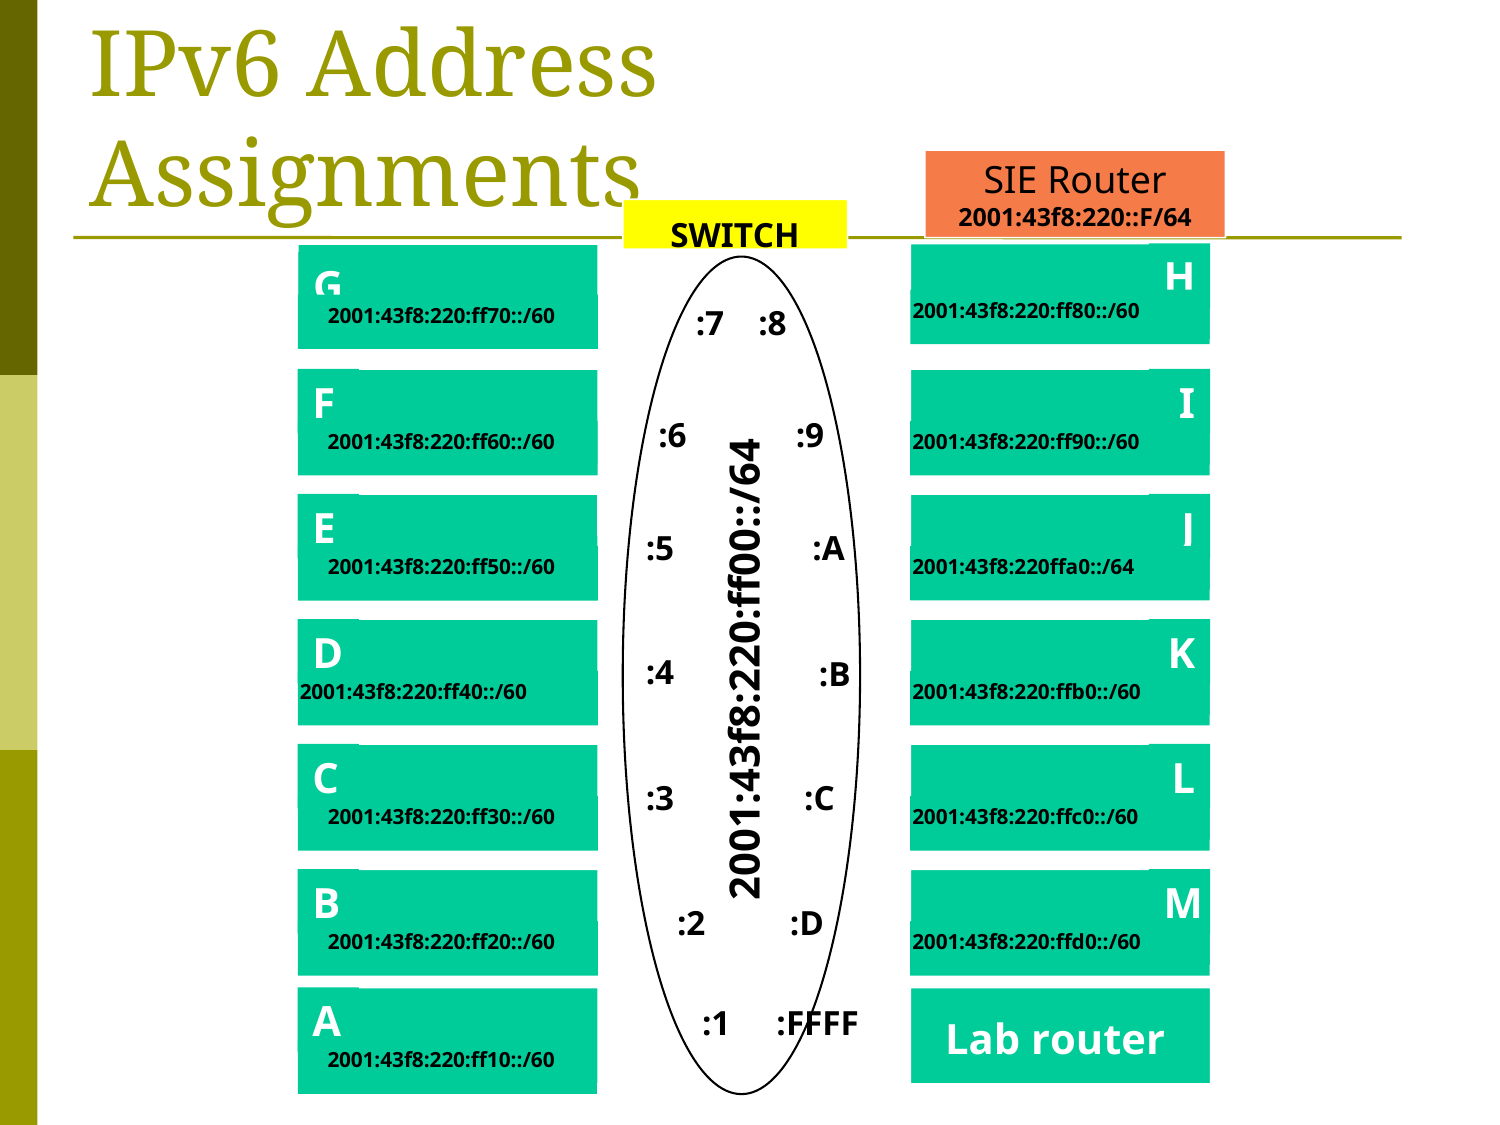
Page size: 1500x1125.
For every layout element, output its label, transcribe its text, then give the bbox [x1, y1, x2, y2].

text_box 2001:43f8:220:ff70::/60 [285, 294, 598, 336]
text_box [910, 987, 1211, 1084]
text_box :C [772, 769, 867, 825]
text_box 2001:43f8:220ffa0::/64 [897, 545, 1223, 587]
text_box IPv6 Address Assignments [75, 0, 1426, 233]
text_box K [1148, 619, 1211, 670]
text_box F [297, 369, 359, 420]
text_box :FFFF [735, 994, 901, 1050]
text_box I [1148, 369, 1211, 435]
text_box 2001:43f8:220:ff50::/60 [285, 546, 598, 587]
text_box G [298, 252, 360, 294]
text_box SWITCH [622, 196, 848, 263]
text_box [910, 869, 1148, 920]
text_box 2001:43f8:220:ffb0::/60 [897, 670, 1223, 712]
text_box Lab router [929, 1005, 1180, 1071]
text_box :9 [772, 406, 848, 462]
text_box 2001:43f8:220:ffd0::/60 [897, 921, 1223, 962]
text_box :6 [635, 406, 711, 462]
text_box 2001:43f8:220:ff60::/60 [285, 420, 598, 462]
text_box :5 [622, 518, 698, 575]
text_box 2001:43f8:220:ff80::/60 [897, 289, 1223, 331]
text_box M [1148, 869, 1211, 921]
text_box :2 [635, 894, 748, 950]
text_box [360, 869, 599, 920]
text_box :1 [660, 994, 735, 1050]
text_box [910, 493, 1148, 545]
text_box J [1148, 494, 1211, 545]
text_box :3 [622, 769, 698, 825]
text_box C [297, 744, 359, 796]
text_box :A [785, 518, 873, 575]
text_box 2001:43f8:220:ff20::/60 [285, 921, 598, 962]
text_box 2001:43f8:220:ffc0::/60 [897, 796, 1223, 837]
text_box :8 [735, 293, 811, 350]
text_box 2001:43f8:220:ff90::/60 [897, 420, 1210, 462]
text_box E [297, 494, 359, 546]
text_box :7 [672, 293, 735, 350]
text_box :B [785, 645, 885, 702]
text_box 2001:43f8:220:ff10::/60 [284, 1039, 597, 1080]
text_box SWITCH [725, 258, 758, 263]
text_box :D [760, 894, 854, 950]
text_box [910, 243, 1148, 289]
text_box SIE Router 2001:43f8:220::F/64 [924, 149, 1226, 238]
text_box H [1148, 243, 1211, 289]
text_box D [297, 619, 359, 670]
text_box 2001:43f8:220:ff40::/60 [285, 670, 598, 712]
text_box [360, 987, 599, 1084]
text_box :4 [622, 643, 698, 700]
text_box A [297, 987, 359, 1039]
text_box 2001:43f8:220:ff00::/64 [710, 365, 776, 916]
text_box L [1148, 744, 1211, 796]
text_box H [1173, 279, 1185, 289]
text_box B [297, 869, 359, 921]
text_box 2001:43f8:220:ff30::/60 [285, 796, 598, 837]
